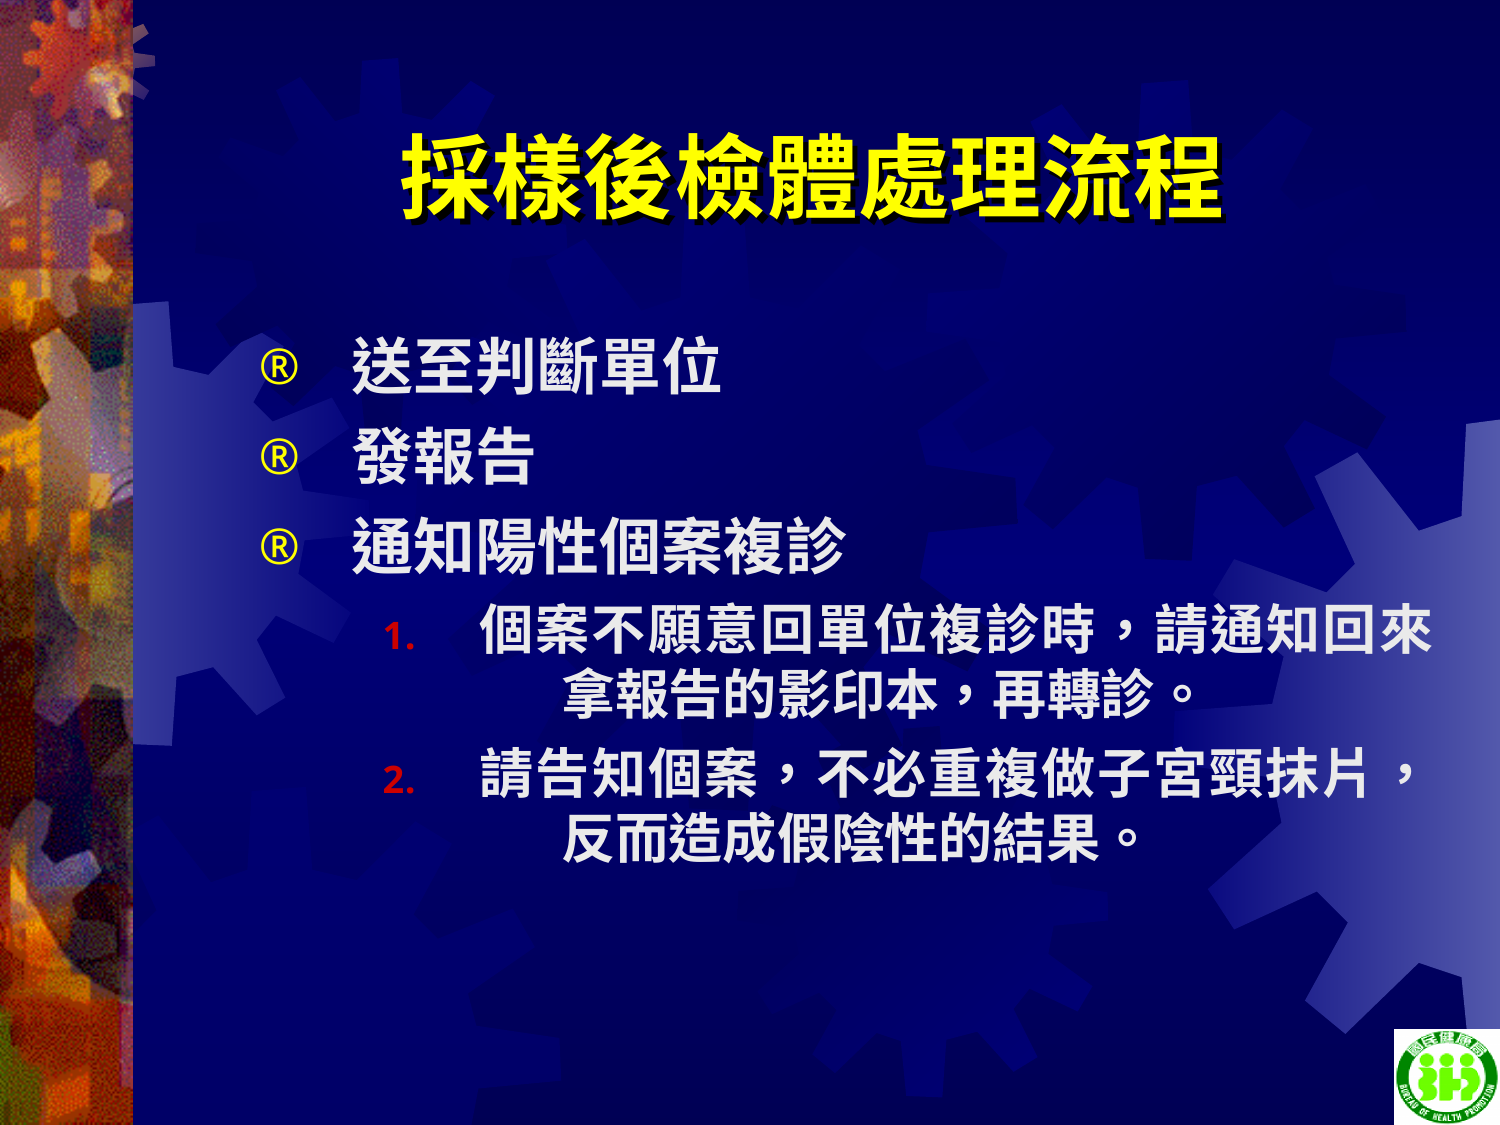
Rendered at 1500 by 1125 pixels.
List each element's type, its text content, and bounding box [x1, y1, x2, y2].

list 送至判斷單位 發報告 通知陽性個案複診 個案不願意回單位複診時，請通知回來拿報告的影印本，再轉診。 請告知個案，不必重複做子宮頸抹片，反而造成假陰性的結果。 [243, 320, 1449, 881]
title 採樣後檢體處理流程 [174, 50, 1450, 238]
